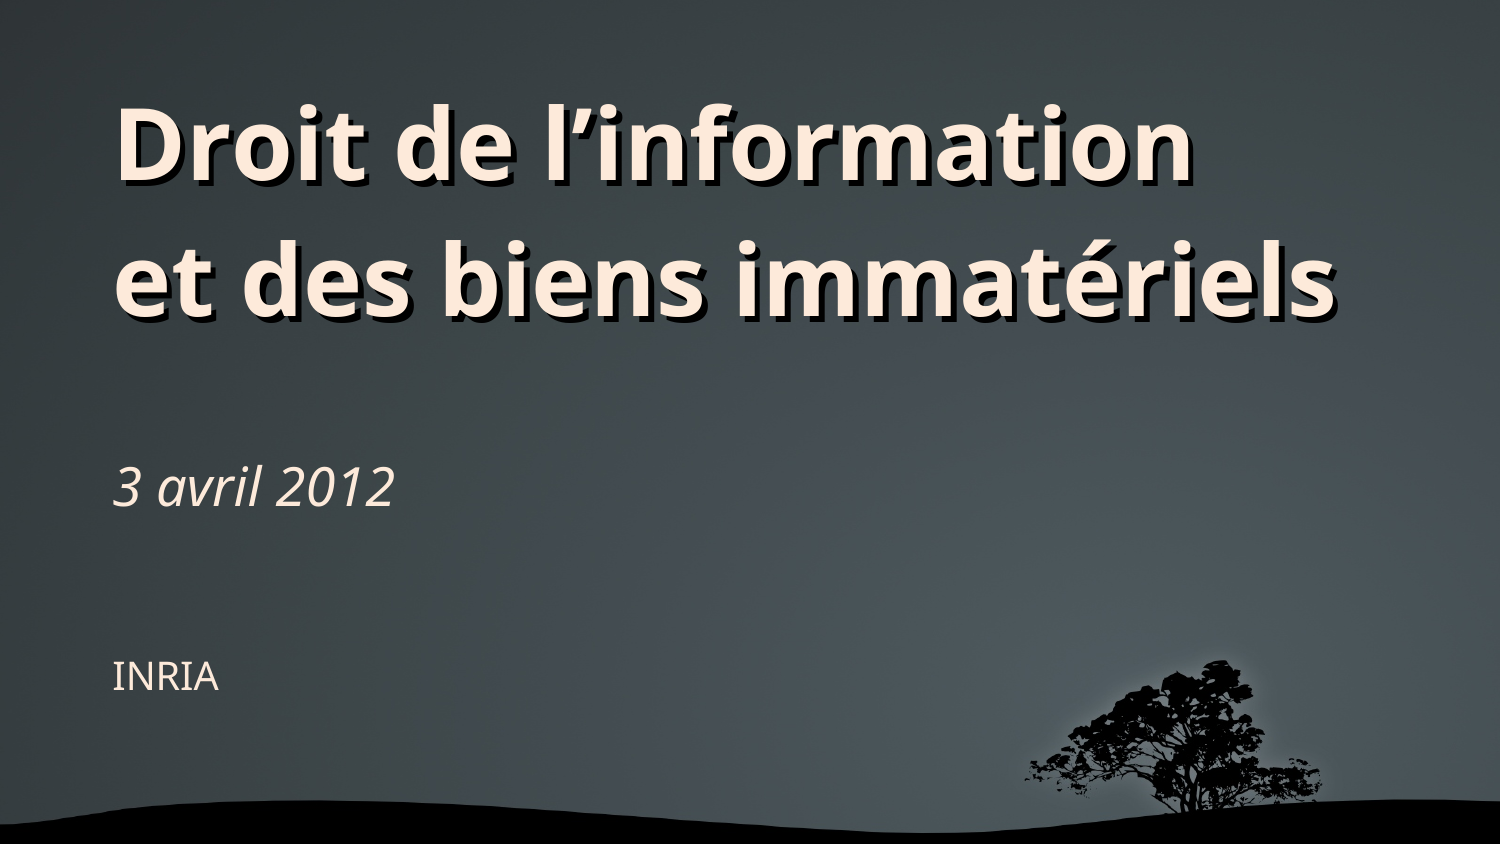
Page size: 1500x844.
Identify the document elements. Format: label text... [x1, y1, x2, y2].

text_box Droit de l’information et des biens immatériels 3 avril 2012 INRIA [100, 67, 1500, 689]
picture [0, 0, 1500, 844]
